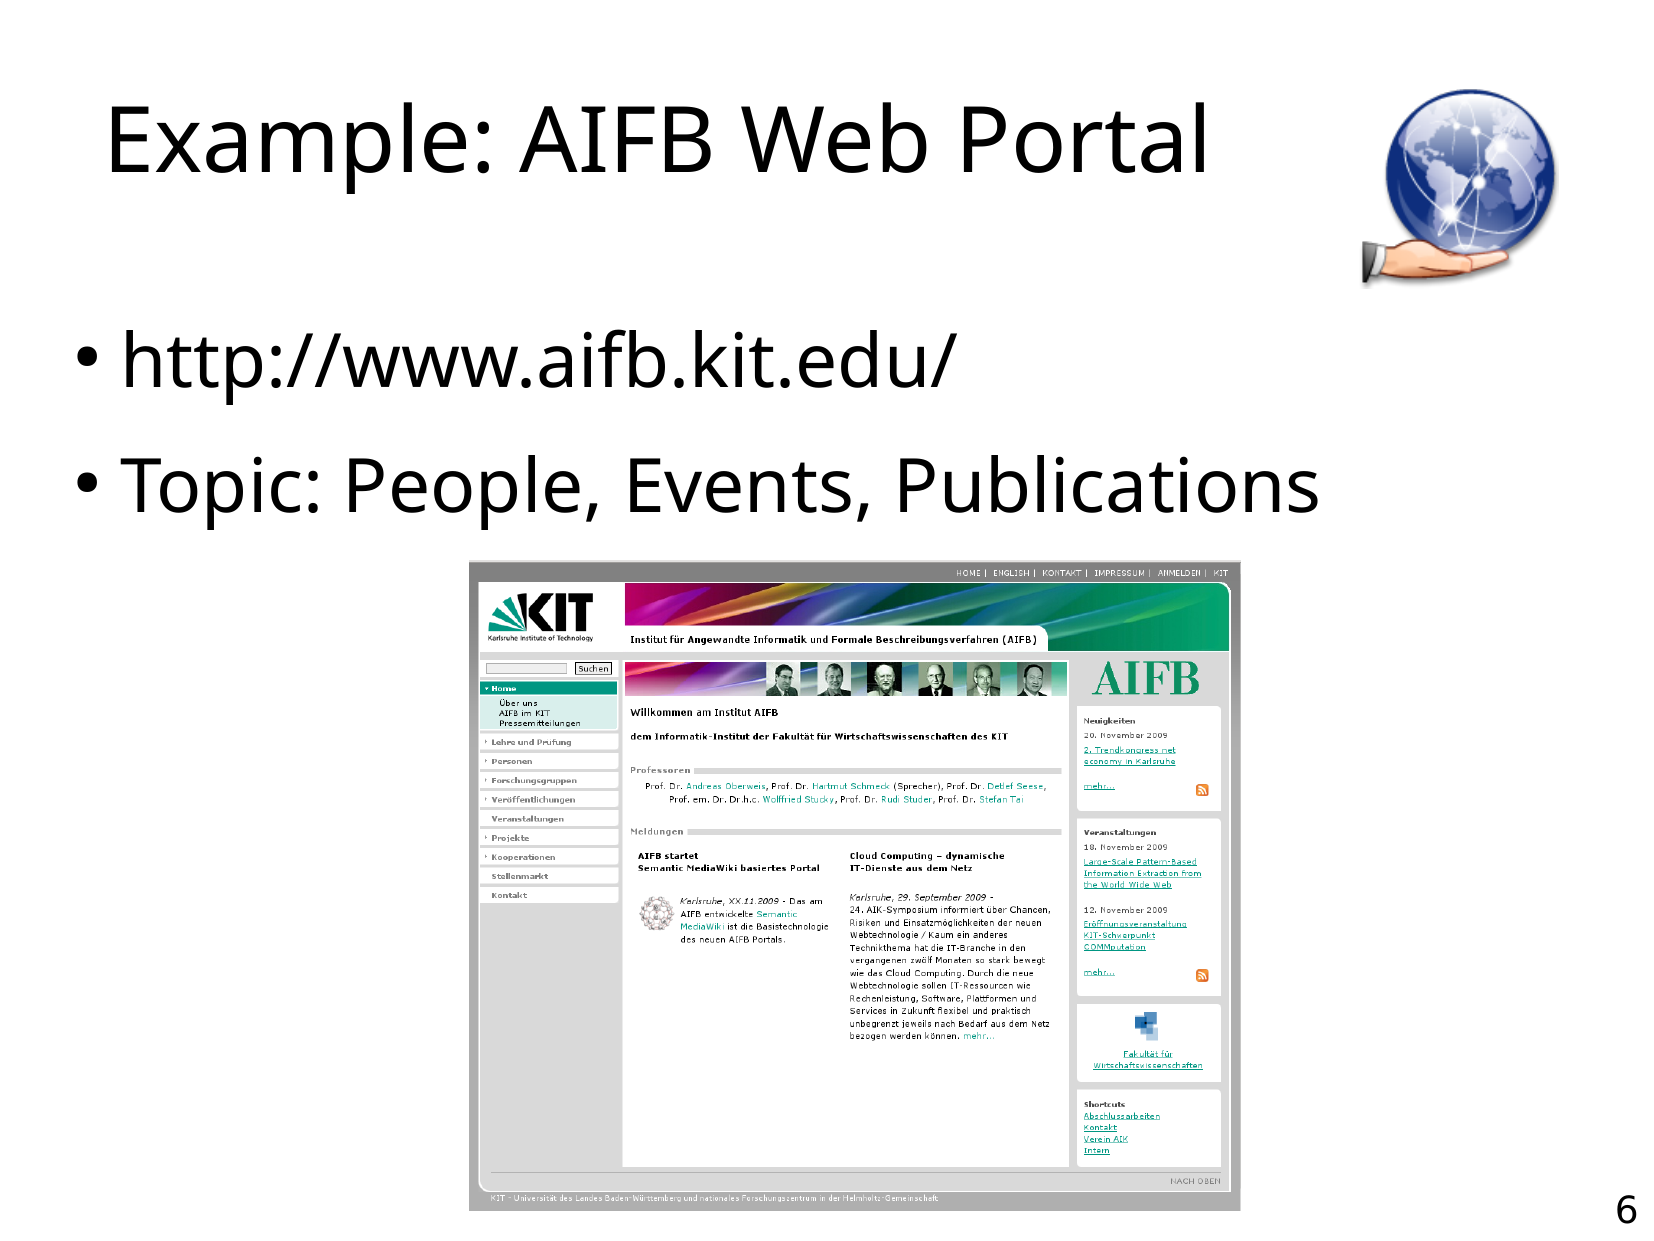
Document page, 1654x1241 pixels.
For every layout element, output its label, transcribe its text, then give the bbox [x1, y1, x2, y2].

text_box http://www.aifb.kit.edu/ Topic: People, Events, Publications [59, 299, 1625, 513]
text_box 6 [1535, 1181, 1654, 1241]
text_box Example: AIFB Web Portal [88, 67, 1595, 189]
picture [469, 560, 1241, 1211]
picture [1358, 88, 1559, 289]
